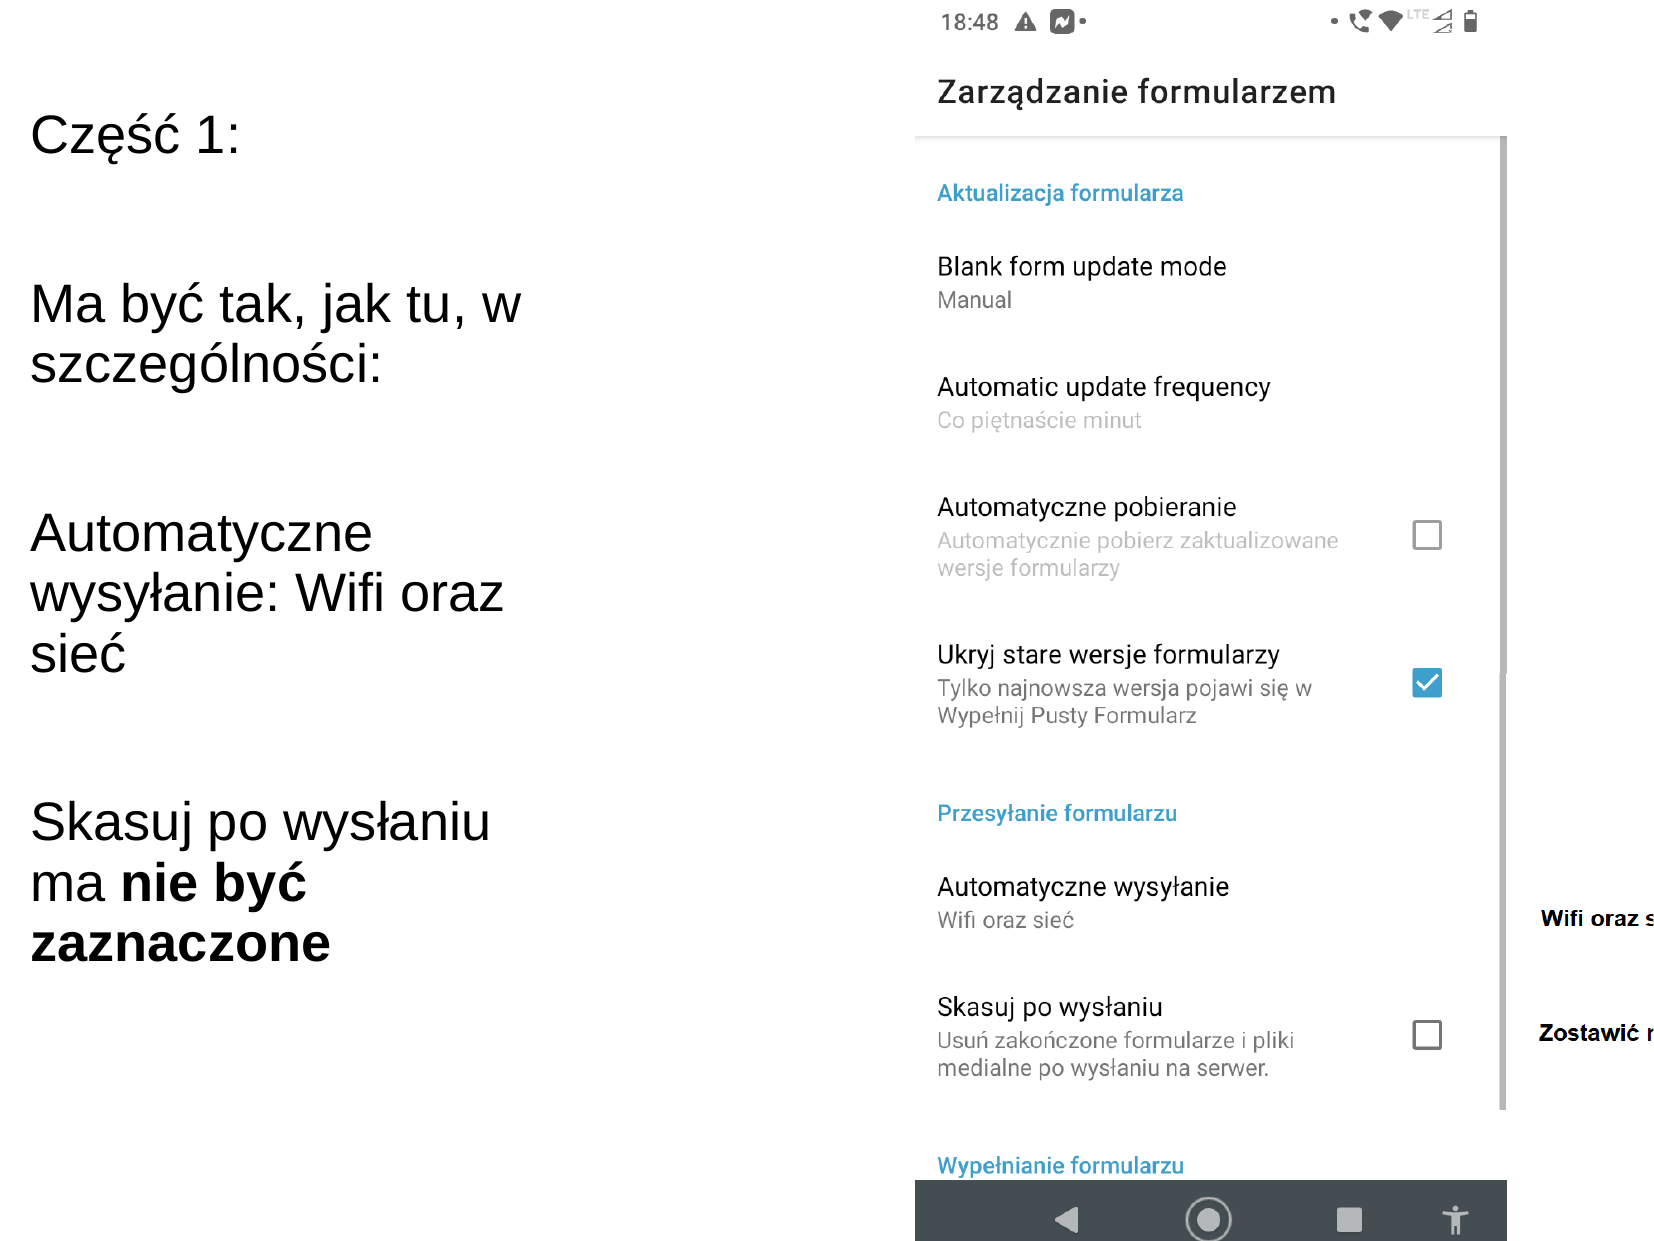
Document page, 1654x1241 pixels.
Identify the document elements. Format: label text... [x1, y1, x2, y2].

picture [915, 0, 1654, 1241]
list Część 1: Ma być tak, jak tu, w szczególności: Automatyczne wysyłanie: Wifi oraz sieć Skasuj po wysłaniu ma nie być zaznaczone [30, 105, 541, 1081]
